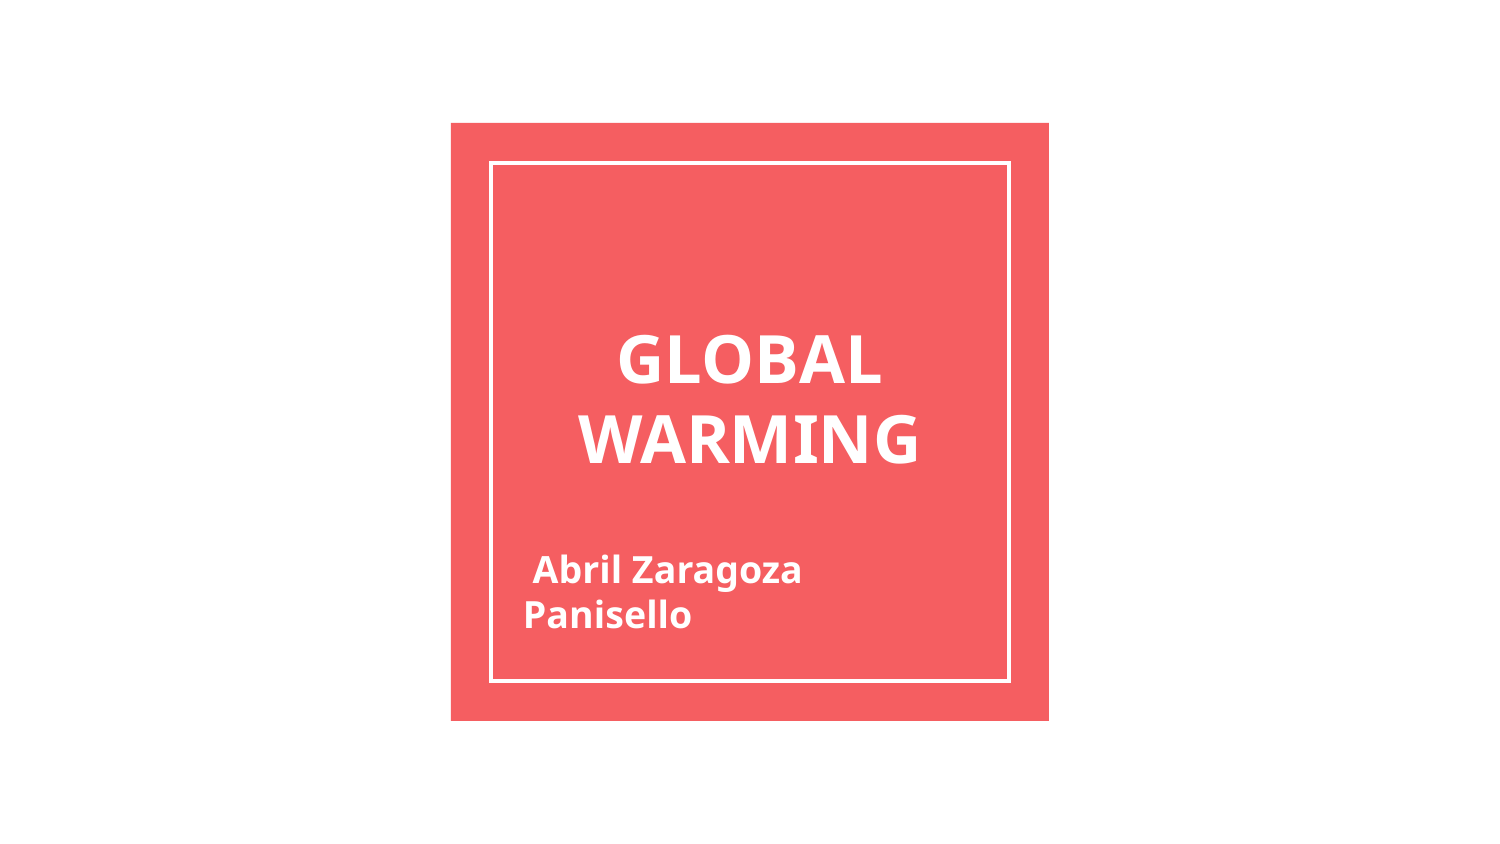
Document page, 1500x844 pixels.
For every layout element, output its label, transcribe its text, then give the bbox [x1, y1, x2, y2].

title GLOBAL WARMING [507, 266, 993, 527]
subtitle Abril Zaragoza Panisello [507, 535, 993, 651]
